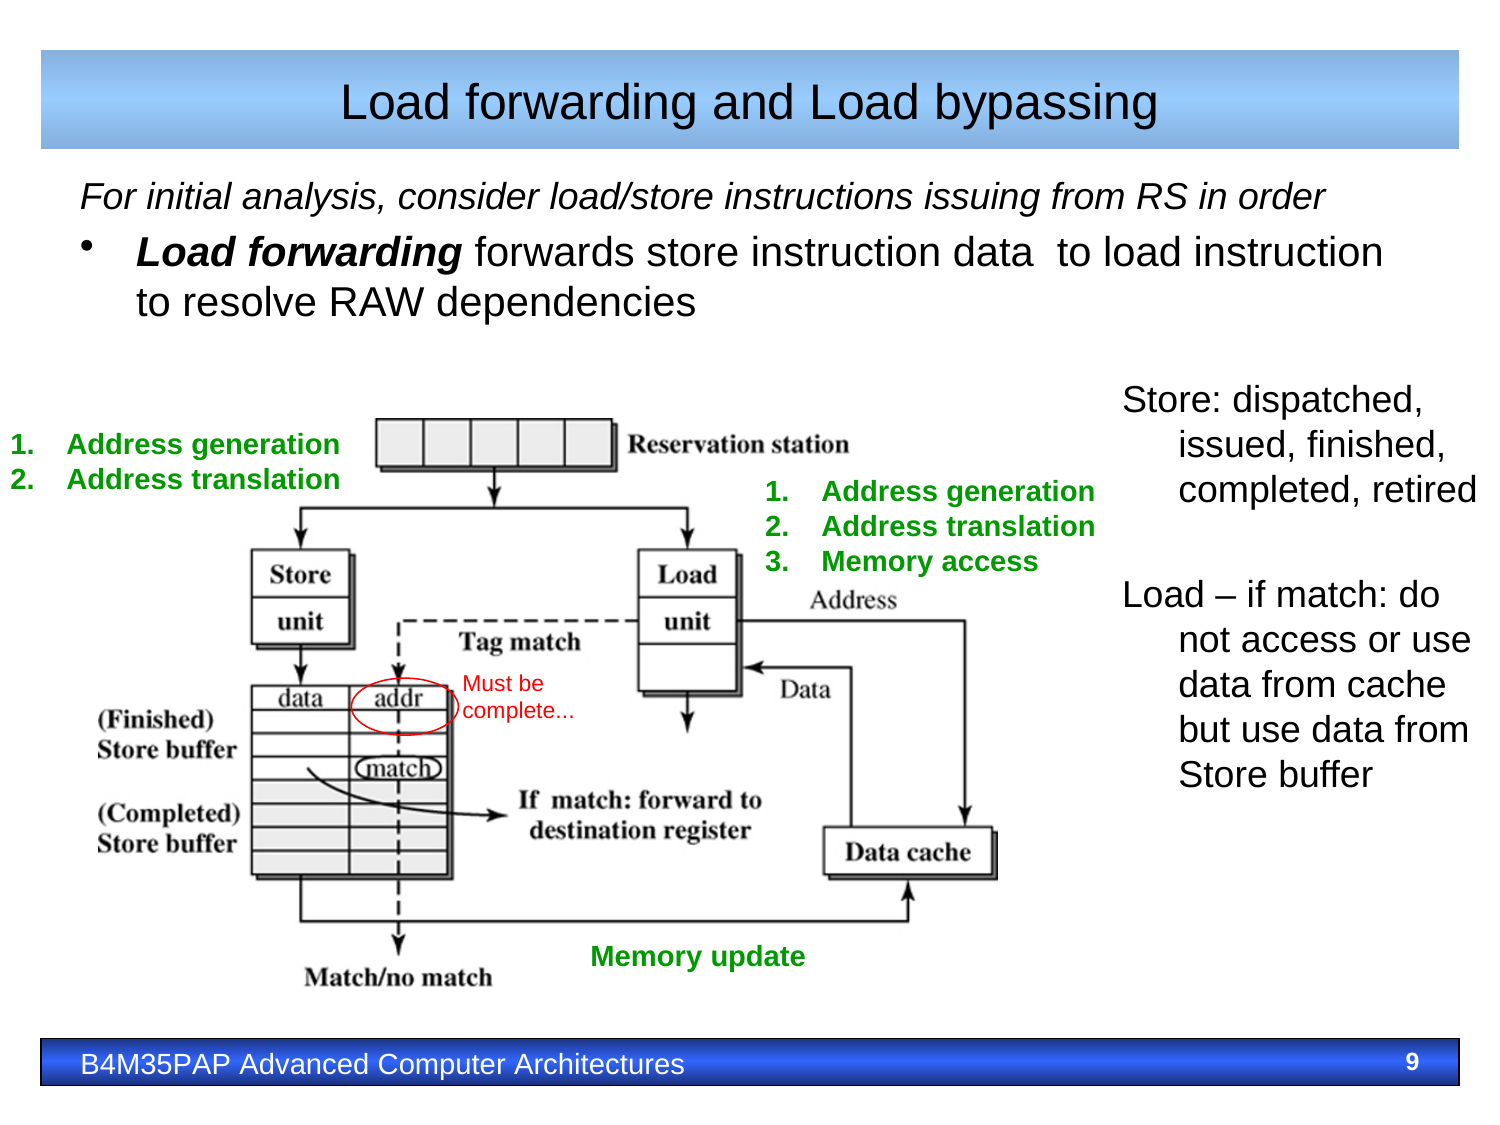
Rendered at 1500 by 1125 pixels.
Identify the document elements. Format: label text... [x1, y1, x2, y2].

text_box Memory update [575, 930, 934, 981]
text_box Address generation Address translation [0, 418, 356, 503]
text_box Address generation Address translation Memory access [750, 464, 1111, 585]
text_box For initial analysis, consider load/store instructions issuing from RS in order Load forwarding forwards store instruction data to load instruction to resolve RAW dependencies [64, 164, 1436, 992]
text_box Must be complete... [400, 661, 623, 766]
title Load forwarding and Load bypassing [41, 50, 1459, 149]
text_box Store: dispatched, issued, finished, completed, retired Load – if match: do not access or use data from cache but use data from Store buffer [1107, 367, 1500, 803]
